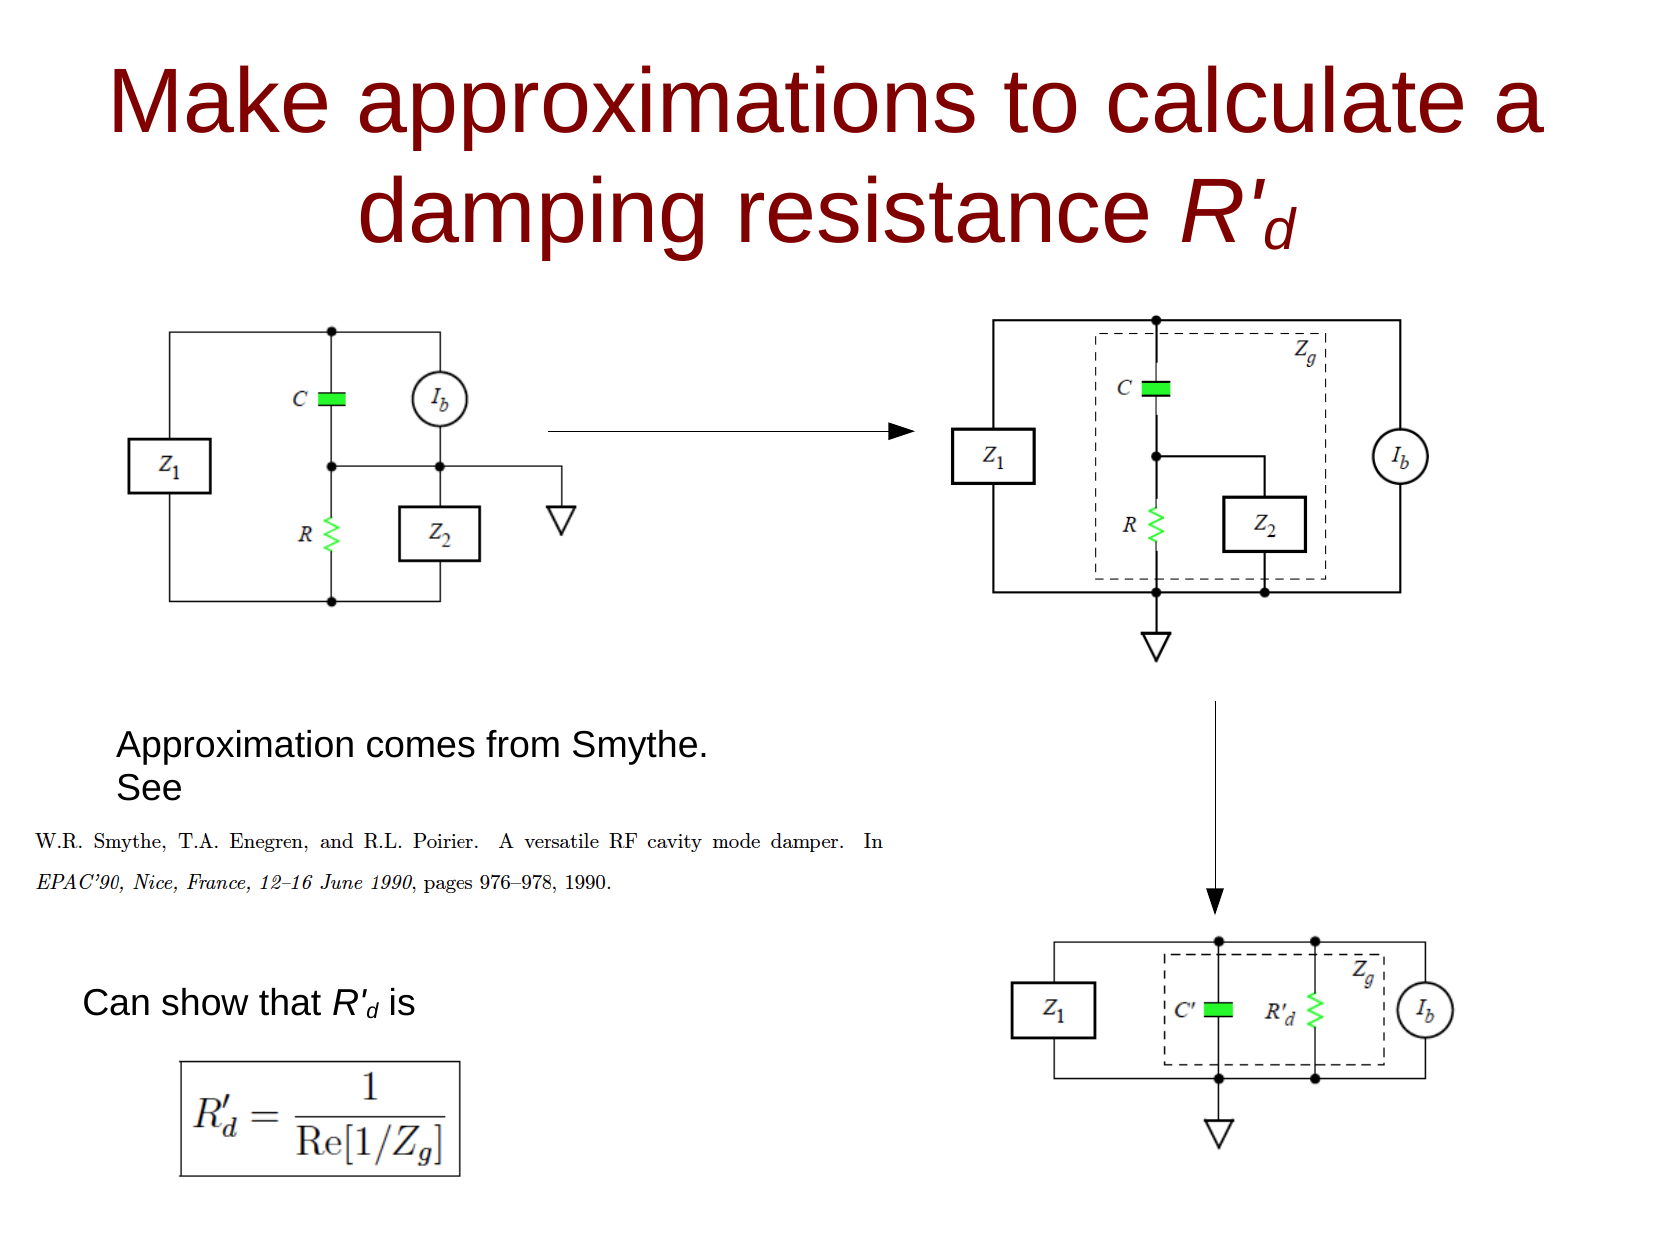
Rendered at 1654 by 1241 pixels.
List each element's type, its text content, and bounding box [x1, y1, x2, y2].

picture [993, 881, 1487, 1169]
picture [78, 322, 582, 641]
text_box Approximation comes from Smythe. See [101, 716, 747, 815]
picture [142, 1039, 491, 1188]
title Make approximations to calculate a damping resistance R'd [82, 33, 1571, 281]
picture [915, 299, 1448, 670]
text_box Can show that R'd is [67, 974, 818, 1043]
picture [31, 817, 897, 912]
